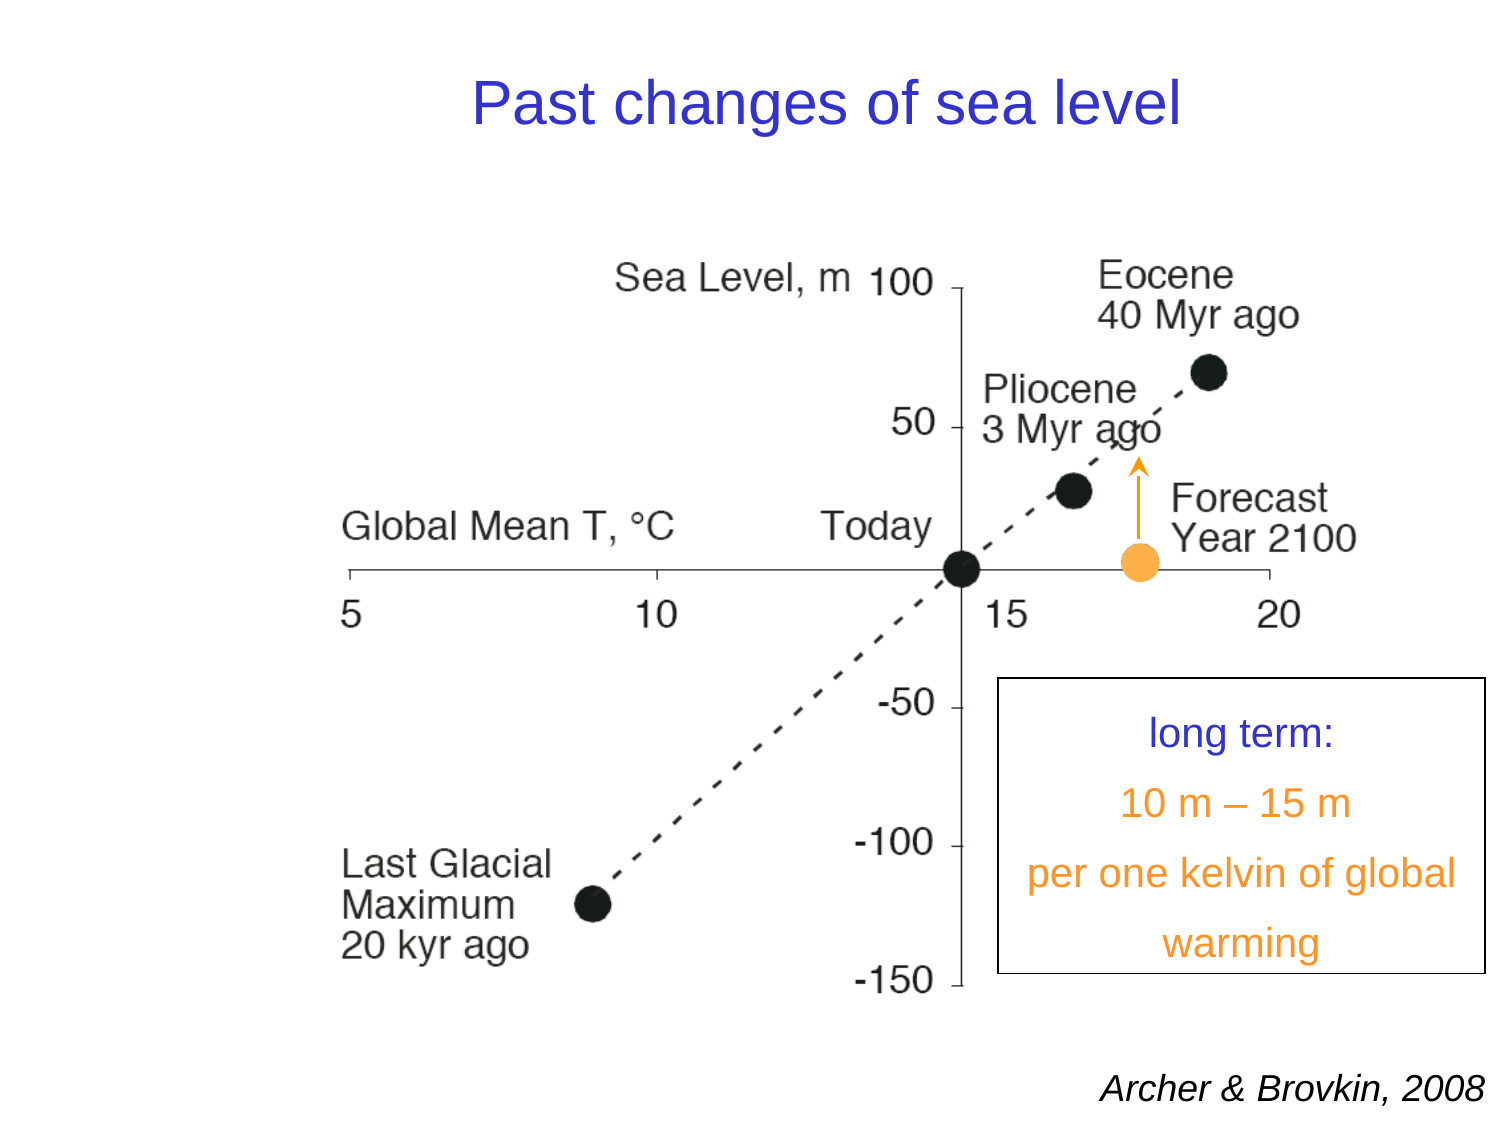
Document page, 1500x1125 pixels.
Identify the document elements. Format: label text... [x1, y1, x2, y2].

text_box Archer & Brovkin, 2008 [950, 1042, 1500, 1118]
picture [323, 241, 1365, 1000]
title Past changes of sea level [189, 42, 1465, 149]
text_box long term: 10 m – 15 m per one kelvin of global warming [998, 678, 1486, 974]
text_box [1122, 544, 1159, 582]
